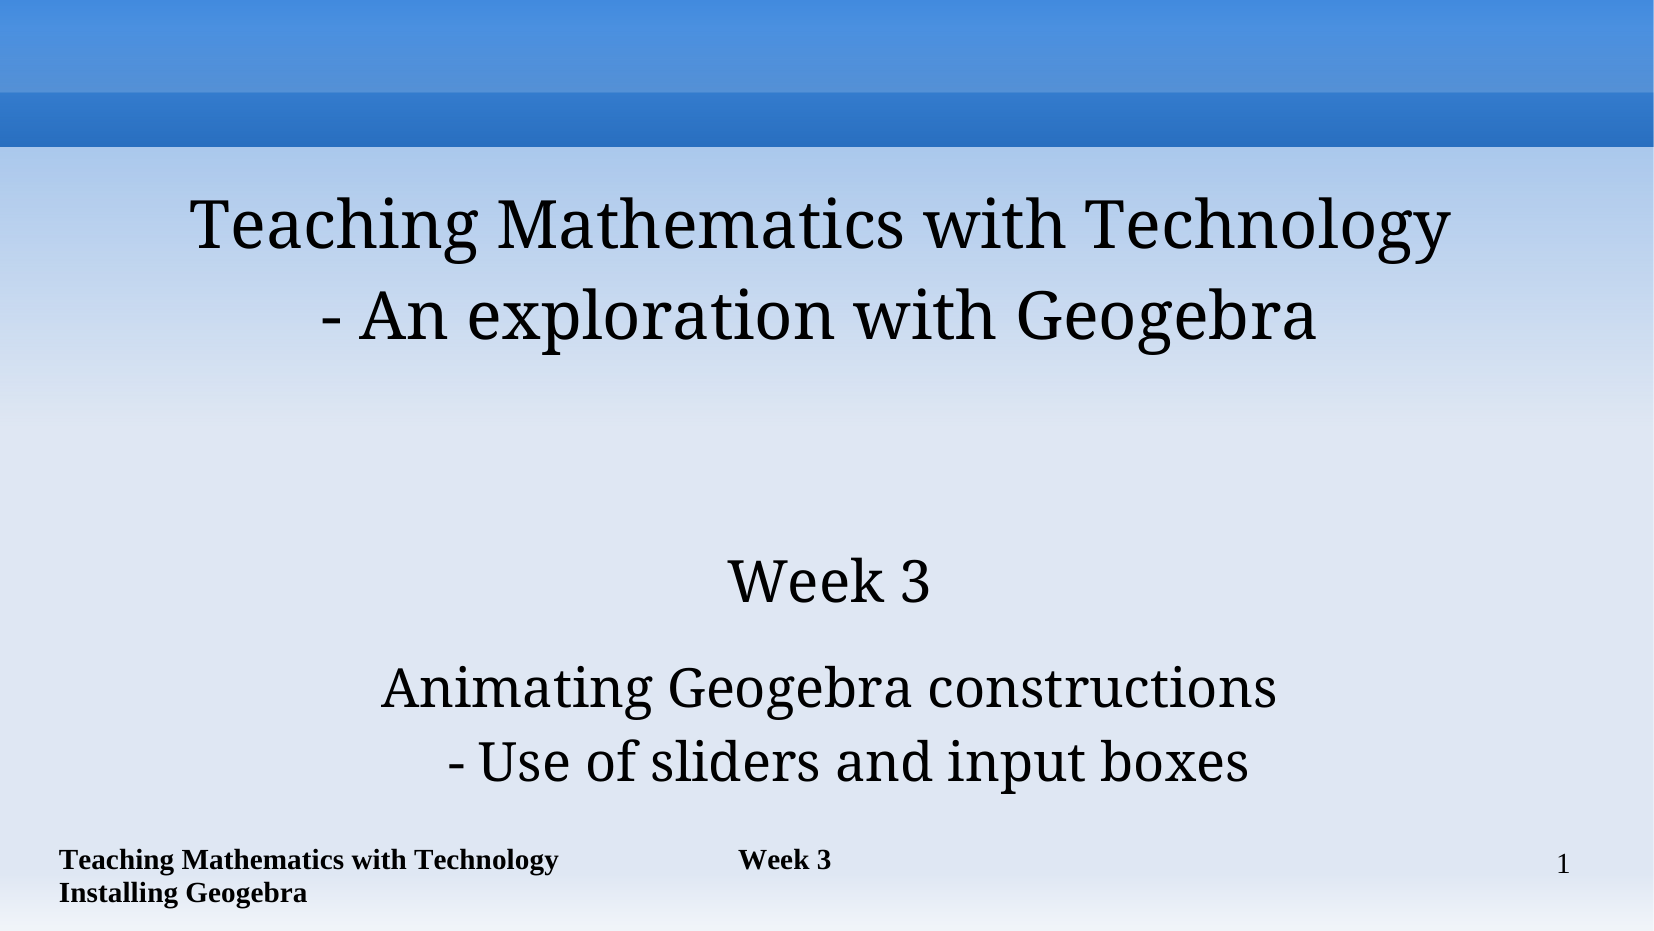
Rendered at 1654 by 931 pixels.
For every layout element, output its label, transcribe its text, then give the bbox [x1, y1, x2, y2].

subtitle Teaching Mathematics with Technology - An exploration with Geogebra Week 3 Animating Geogebra constructions - Use of sliders and input boxes [76, 172, 1565, 802]
picture [0, 0, 1654, 931]
